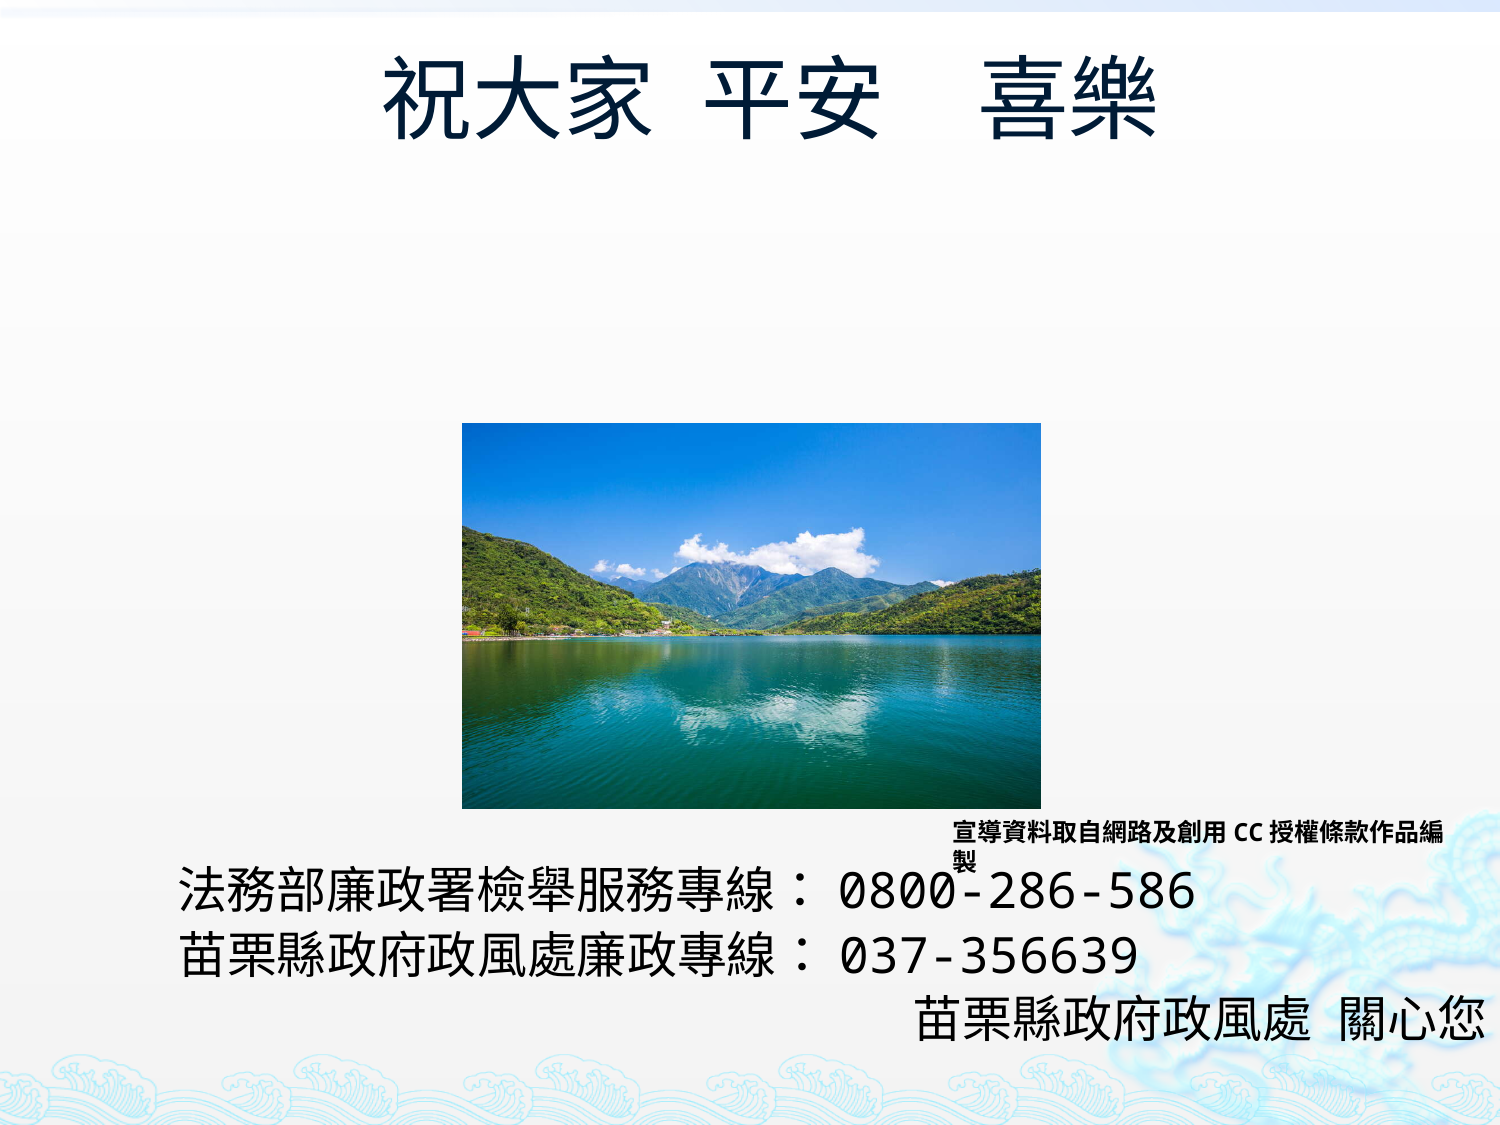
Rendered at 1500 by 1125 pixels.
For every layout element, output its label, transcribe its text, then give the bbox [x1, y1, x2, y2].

picture [0, 806, 1500, 1125]
picture [462, 423, 1041, 810]
title 祝大家 平安 喜樂 [309, 0, 1230, 190]
text_box 宣導資料取自網路及創用CC授權條款作品編製 [937, 809, 1475, 929]
text_box 法務部廉政署檢舉服務專線：0800-286-586 苗栗縣政府政風處廉政專線：037-356639 苗栗縣政府政風處 關心您 [174, 810, 1491, 1048]
